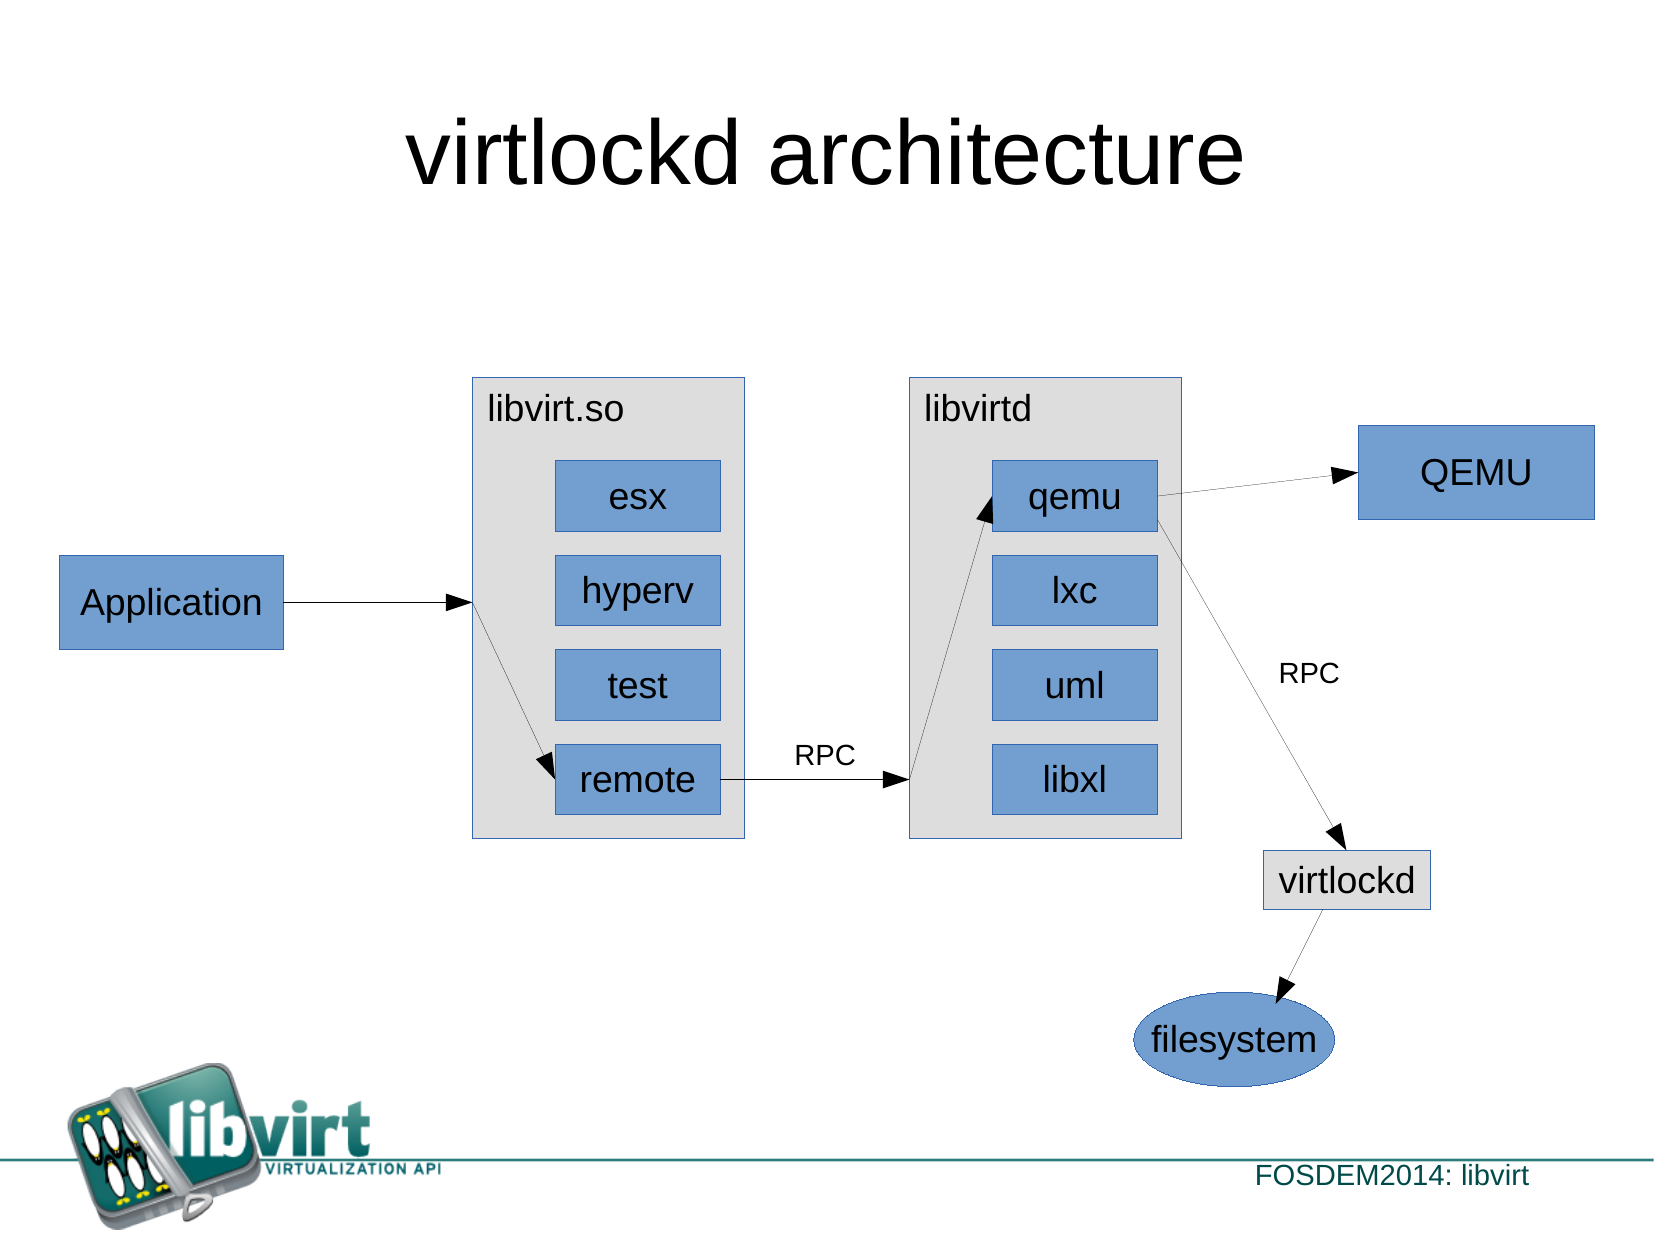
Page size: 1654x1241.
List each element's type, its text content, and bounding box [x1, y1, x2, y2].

text_box [909, 377, 1182, 777]
text_box libvirt.so [472, 380, 640, 438]
text_box esx [555, 460, 721, 532]
text_box hyperv [555, 555, 721, 626]
text_box remote [555, 744, 721, 815]
text_box RPC [1263, 649, 1356, 698]
text_box QEMU [1358, 425, 1595, 520]
text_box Application [59, 555, 284, 650]
text_box qemu [992, 460, 1158, 532]
text_box libxl [992, 744, 1158, 815]
text_box test [555, 649, 721, 721]
text_box [472, 604, 745, 839]
text_box uml [992, 649, 1158, 721]
text_box virtlockd [1263, 852, 1431, 910]
text_box [1158, 494, 1182, 560]
title virtlockd architecture [82, 49, 1571, 257]
text_box [472, 377, 745, 779]
text_box lxc [992, 555, 1158, 626]
text_box [909, 522, 1182, 839]
text_box RPC [779, 731, 872, 780]
text_box filesystem [1133, 992, 1335, 1087]
picture [0, 1063, 1654, 1230]
text_box libvirtd [909, 380, 1048, 438]
